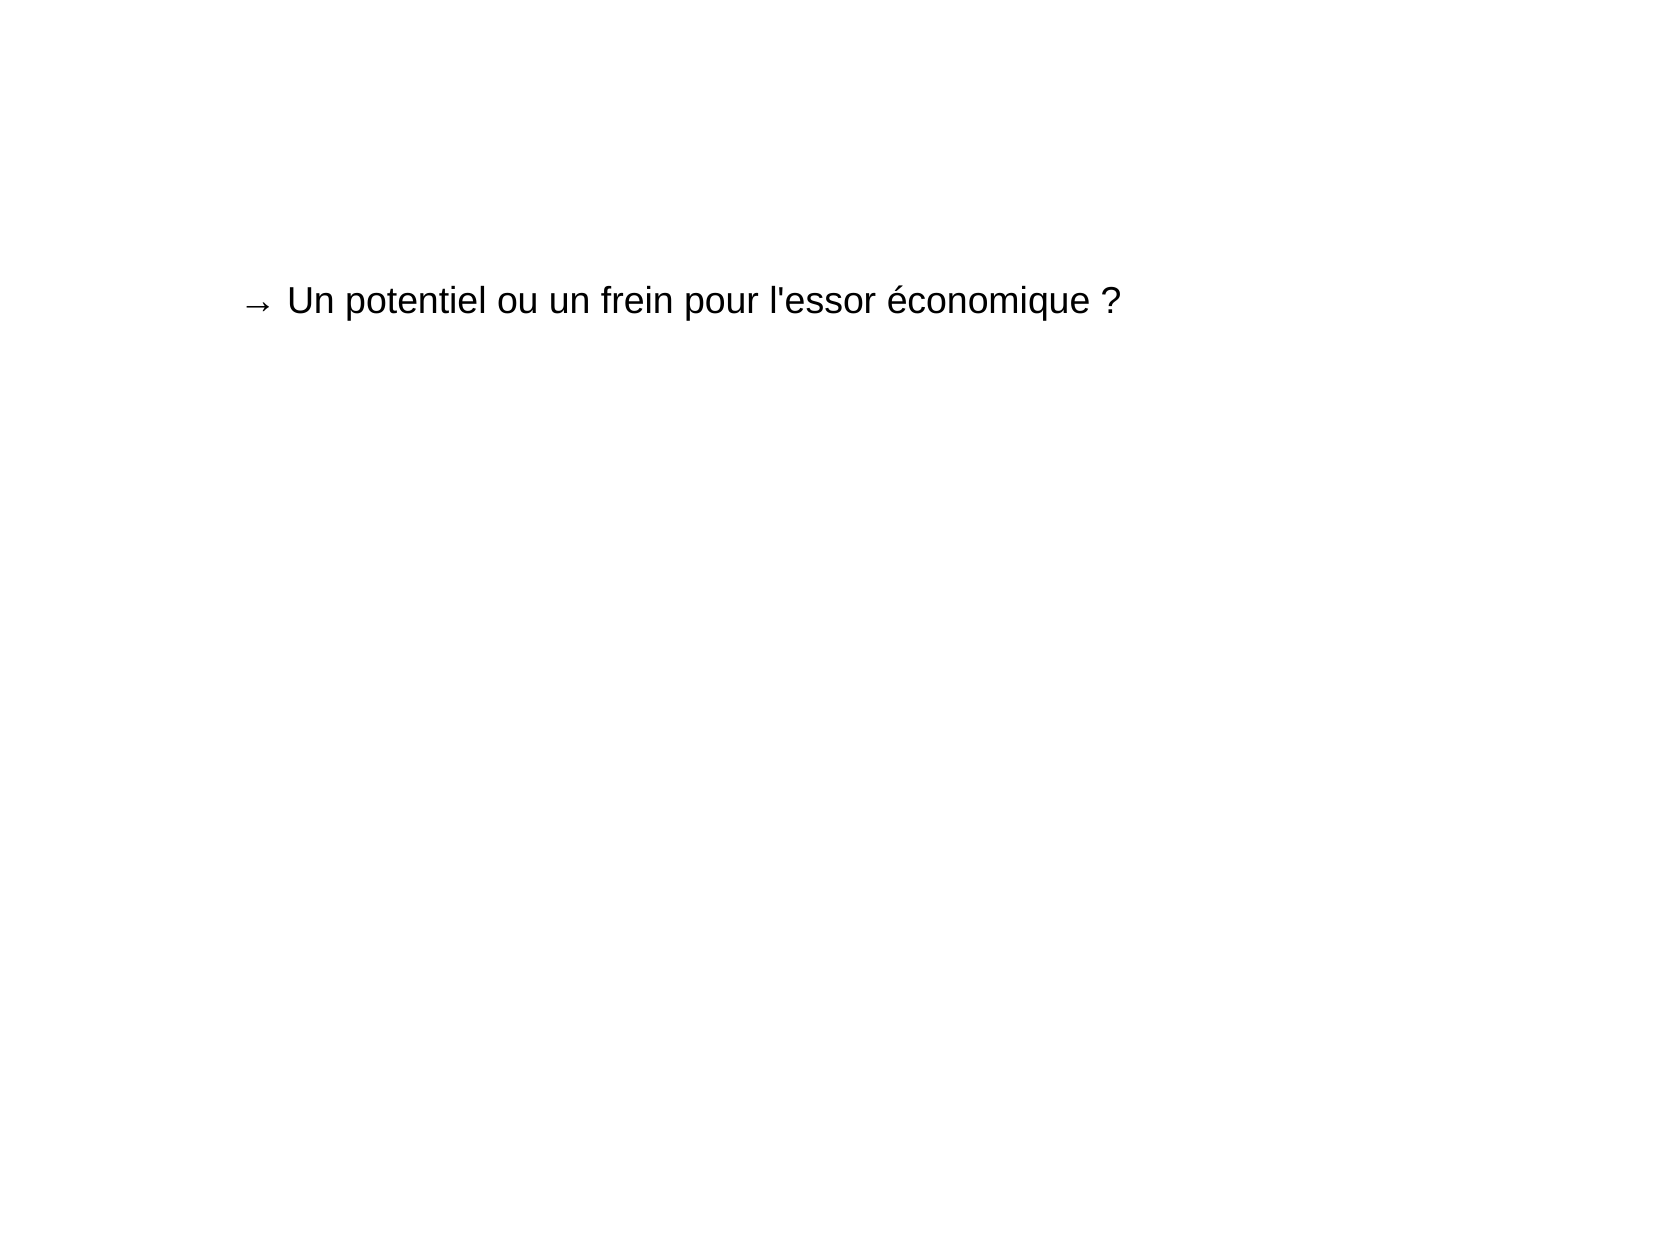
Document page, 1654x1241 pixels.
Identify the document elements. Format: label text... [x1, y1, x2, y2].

text_box → Un potentiel ou un frein pour l'essor économique ? [224, 271, 1148, 329]
